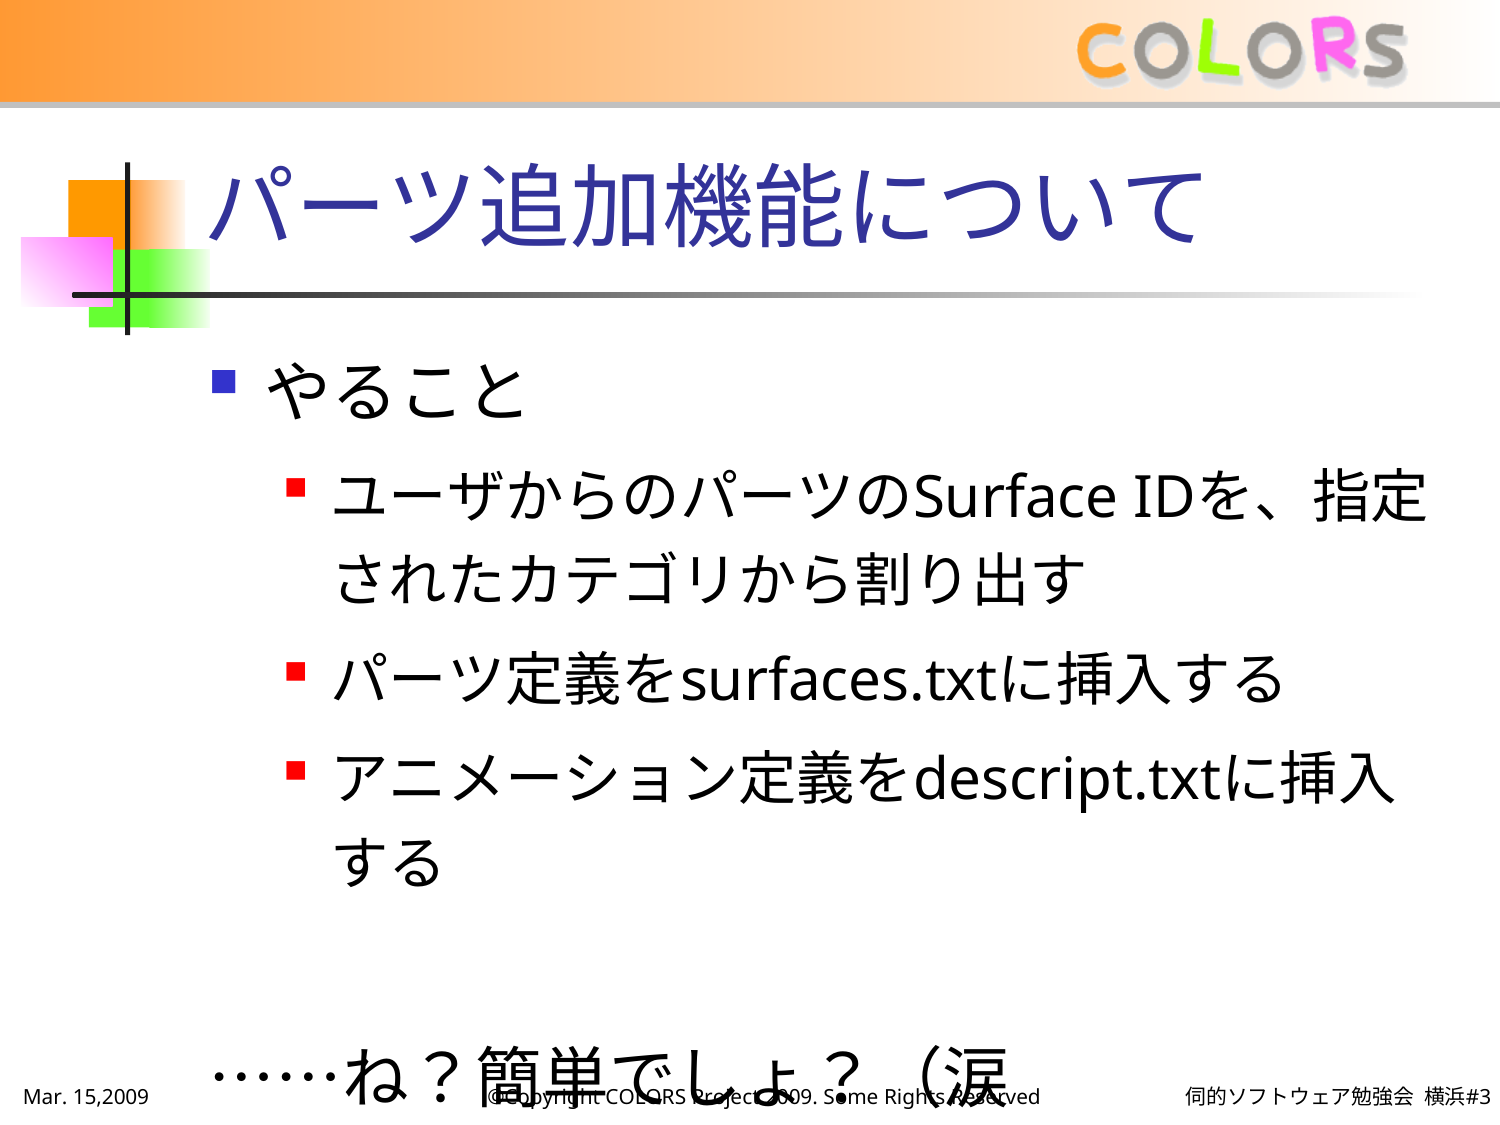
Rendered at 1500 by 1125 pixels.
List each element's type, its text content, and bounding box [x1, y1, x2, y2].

list やること ユーザからのパーツのSurface IDを、指定されたカテゴリから割り出す パーツ定義をsurfaces.txtに挿入する アニメーション定義をdescript.txtに挿入する ……ね？簡単でしょ？（涙 [193, 331, 1469, 1007]
title パーツ追加機能について [188, 35, 1468, 276]
